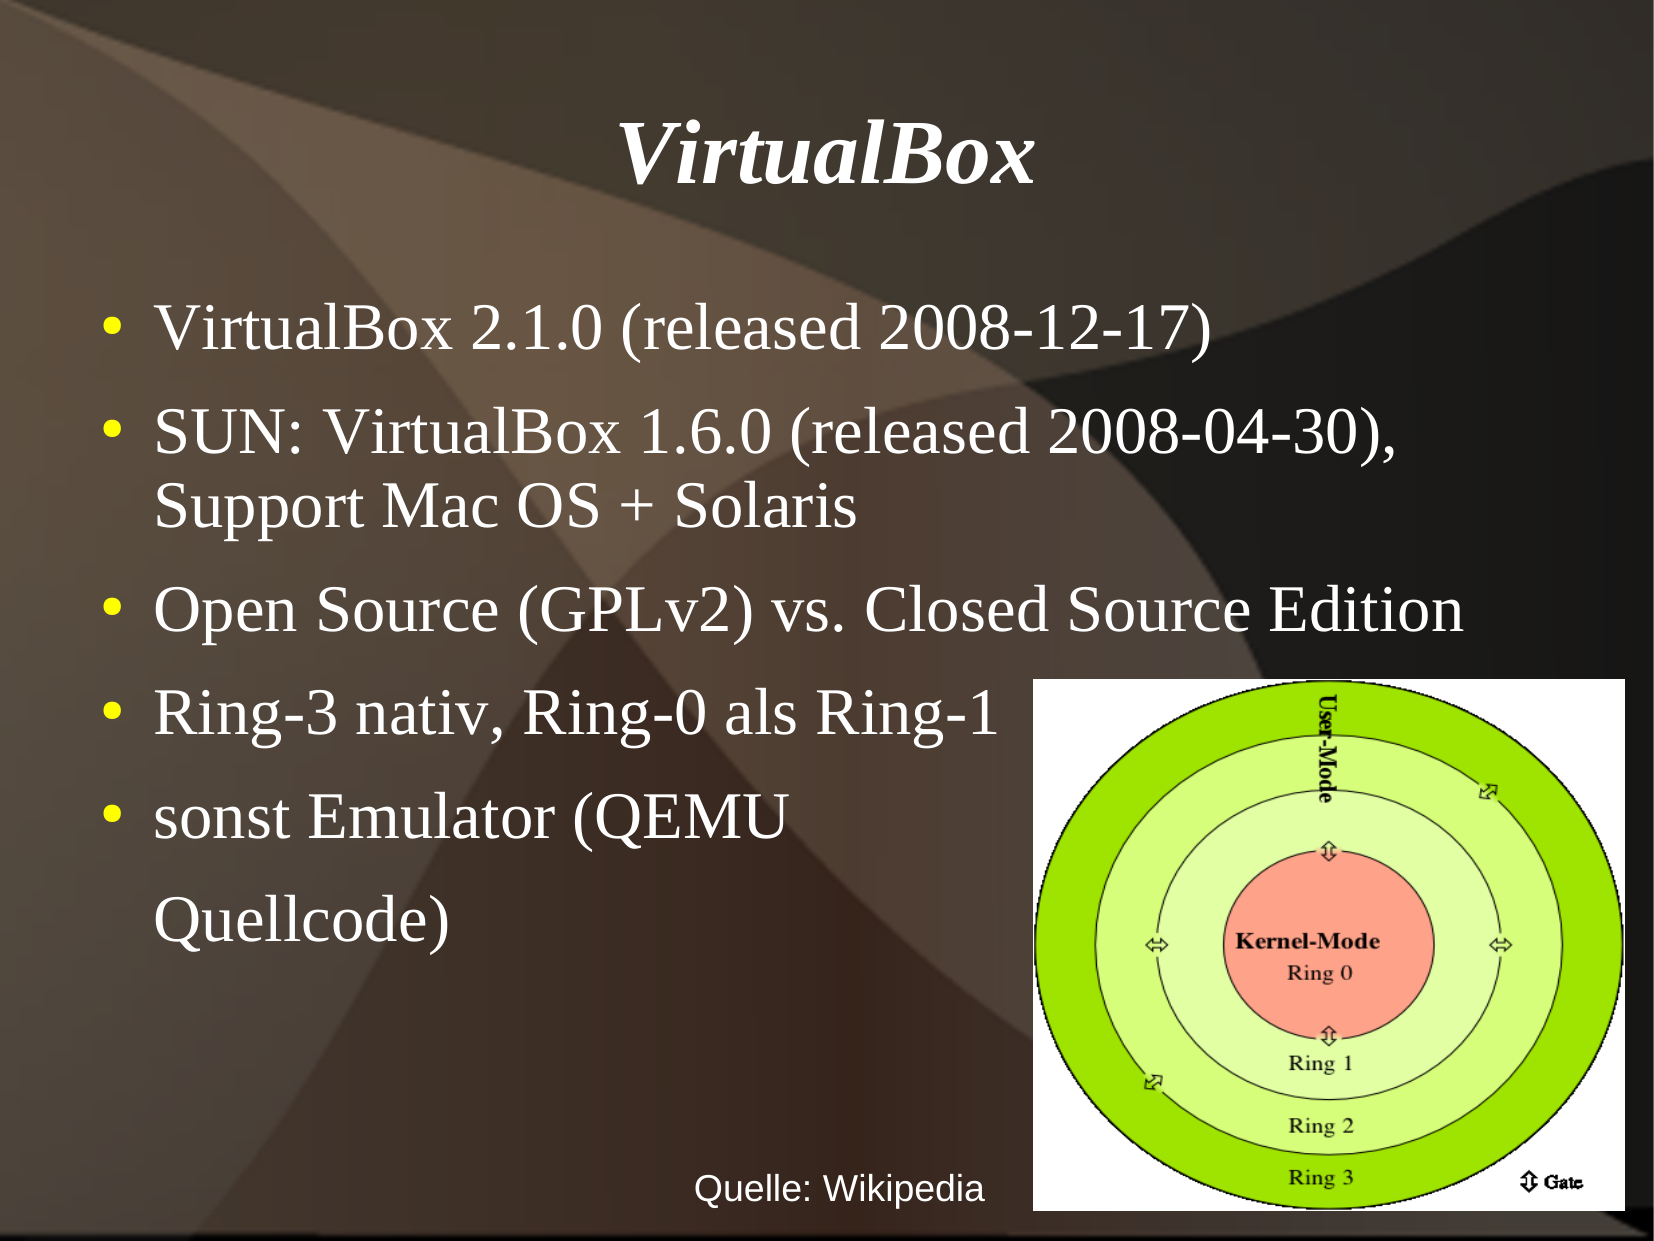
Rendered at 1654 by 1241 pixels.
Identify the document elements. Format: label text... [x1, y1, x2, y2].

text_box Quelle: Wikipedia [679, 1159, 1001, 1217]
title VirtualBox [82, 56, 1571, 250]
list VirtualBox 2.1.0 (released 2008-12-17) SUN: VirtualBox 1.6.0 (released 2008-04-30), Support Mac OS + Solaris Open Source (GPLv2) vs. Closed Source Edition Ring-3 nativ, Ring-0 als Ring-1 sonst Emulator (QEMU Quellcode) [82, 290, 1571, 1094]
picture [0, 0, 1654, 1241]
